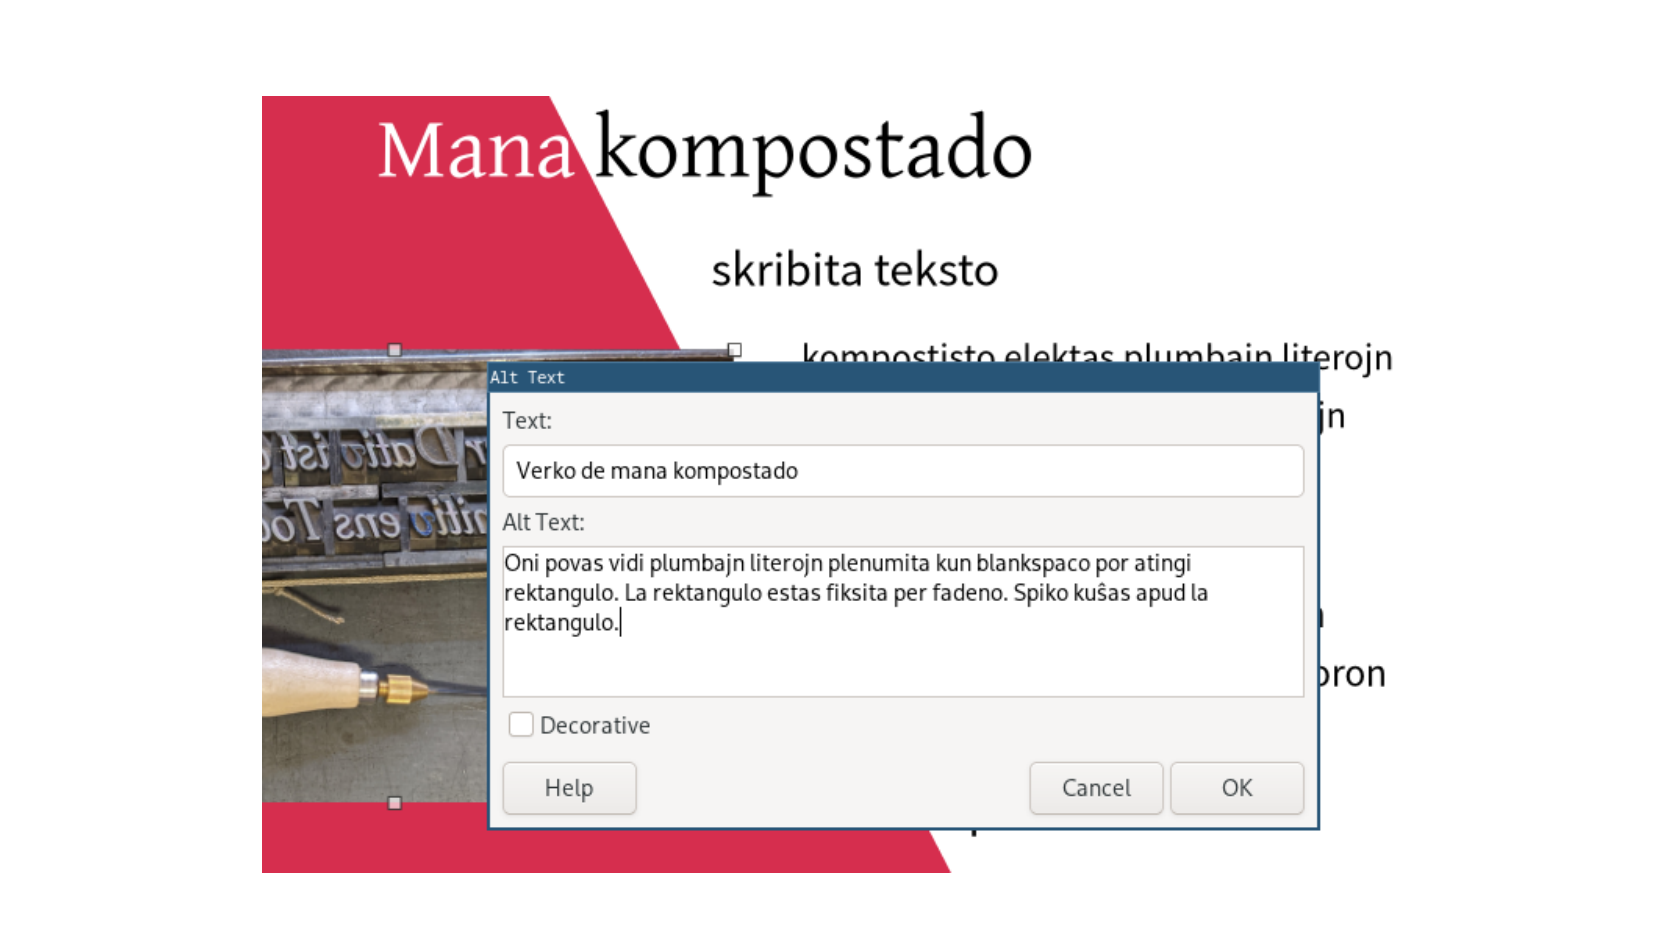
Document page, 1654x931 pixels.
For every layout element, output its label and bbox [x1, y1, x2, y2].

picture [262, 96, 1394, 873]
